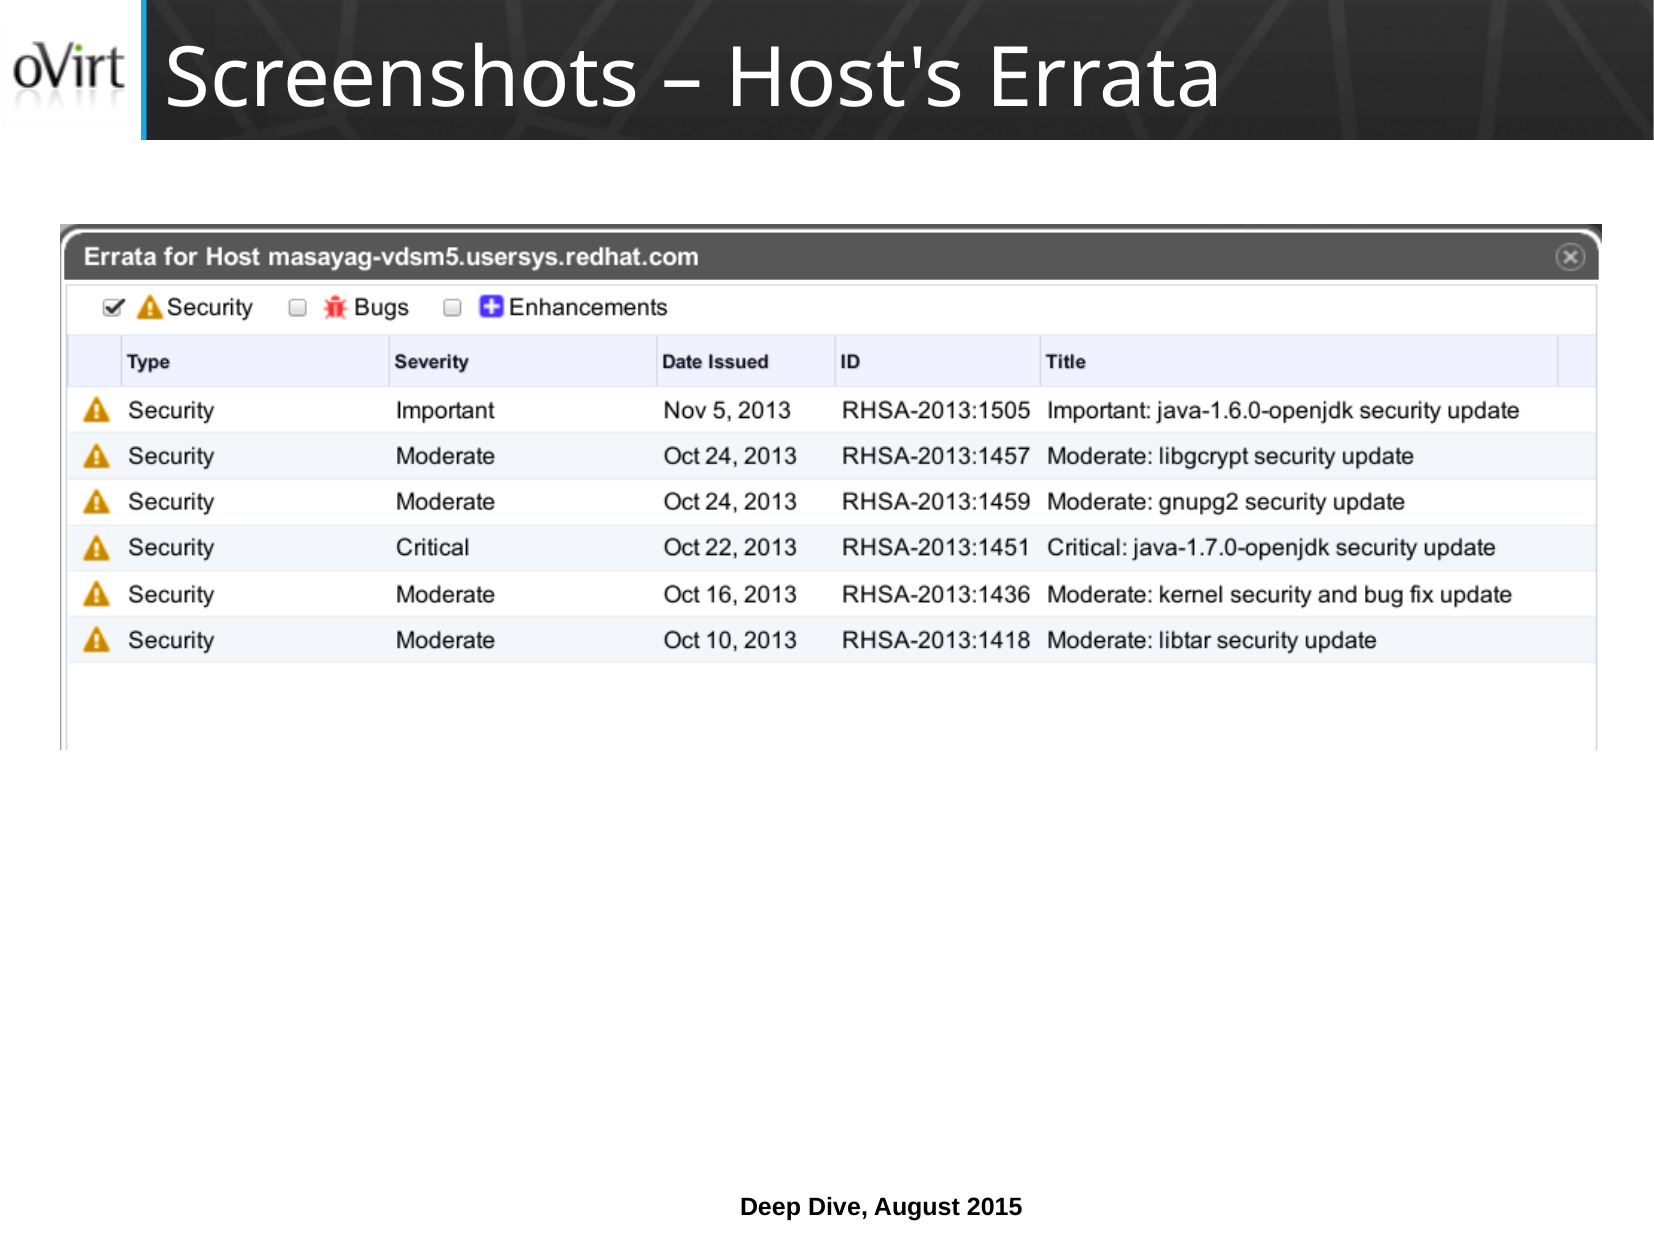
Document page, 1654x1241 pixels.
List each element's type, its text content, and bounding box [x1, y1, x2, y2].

picture [60, 224, 1602, 751]
title Screenshots – Host's Errata [164, 24, 1653, 125]
picture [0, 0, 1654, 140]
